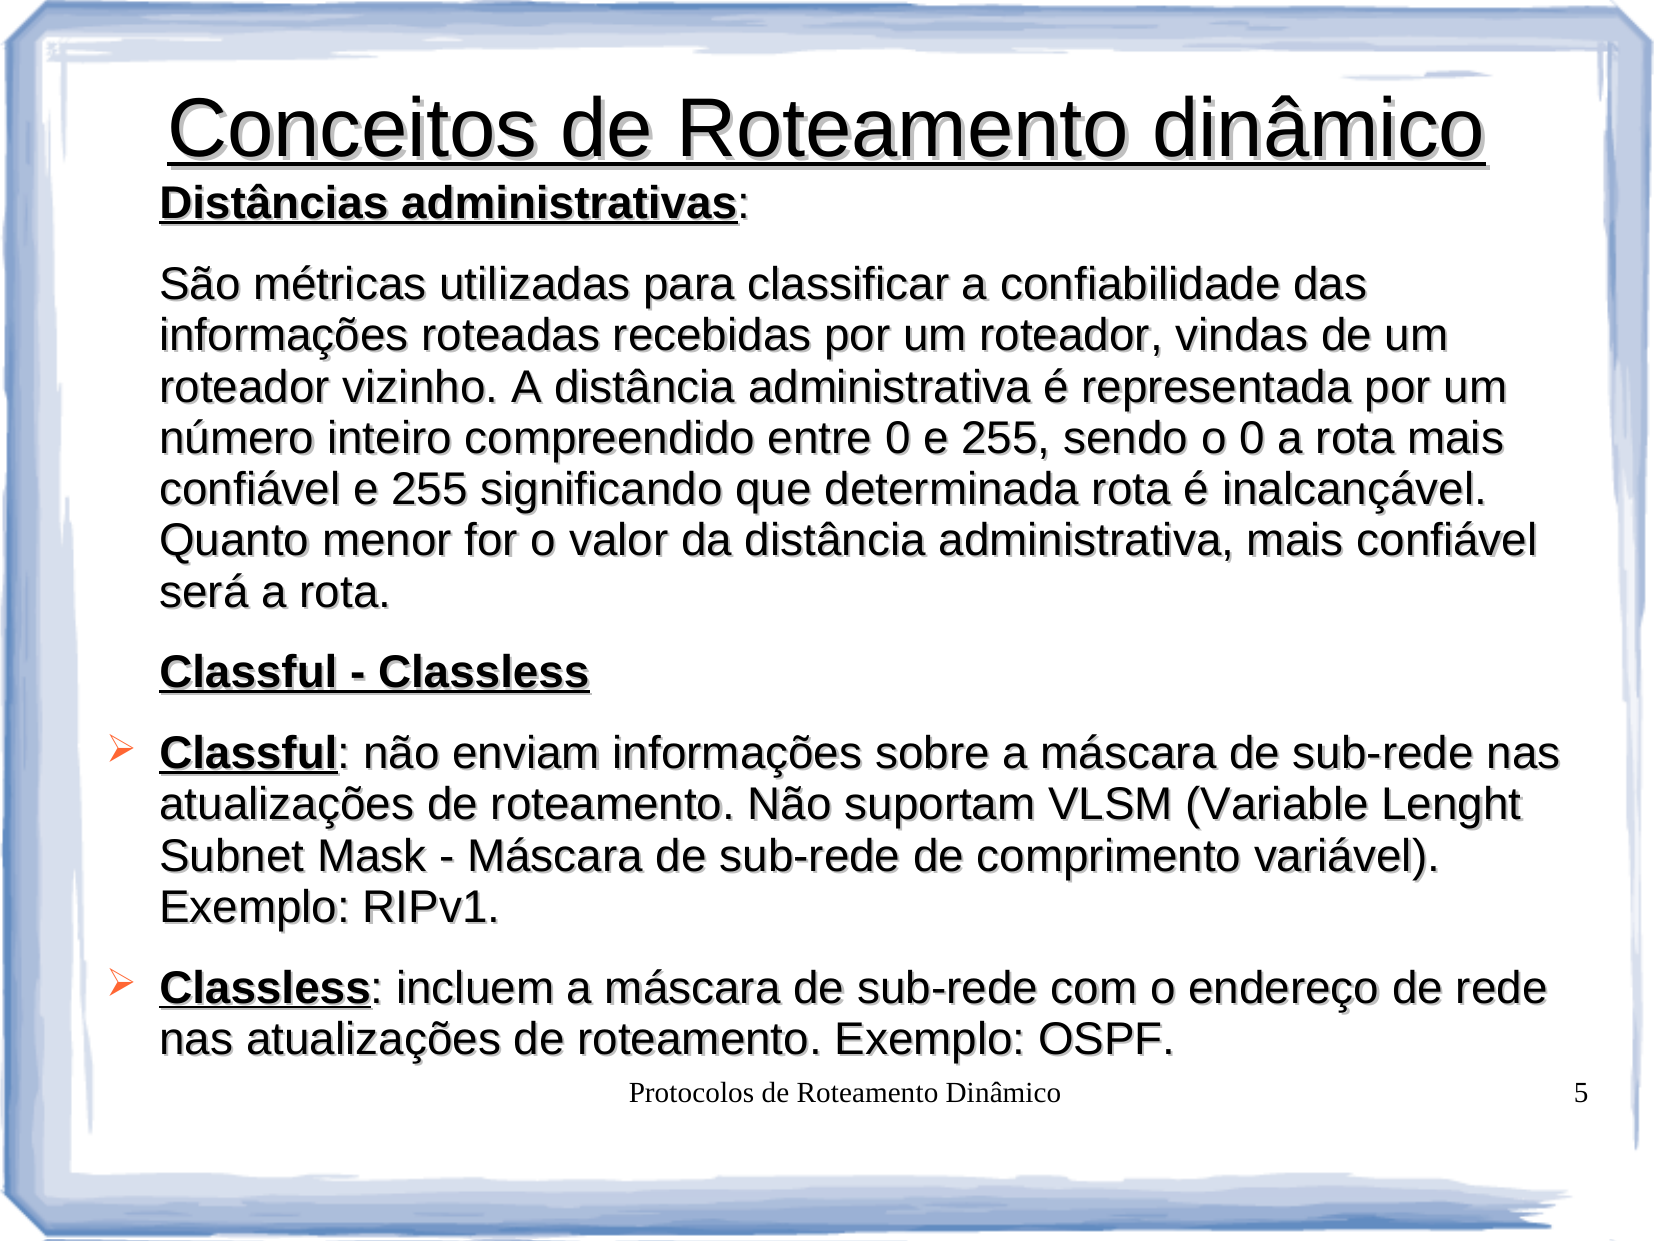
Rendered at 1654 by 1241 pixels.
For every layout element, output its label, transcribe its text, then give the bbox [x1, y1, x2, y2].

picture [0, 0, 1654, 1241]
list Distâncias administrativas: São métricas utilizadas para classificar a confiabilidade das informações roteadas recebidas por um roteador, vindas de um roteador vizinho. A distância administrativa é representada por um número inteiro compreendido entre 0 e 255, sendo o 0 a rota mais confiável e 255 significando que determinada rota é inalcançável. Quanto menor for o valor da distância administrativa, mais confiável será a rota. Classful - Classless Classful: não enviam informações sobre a máscara de sub-rede nas atualizações de roteamento. Não suportam VLSM (Variable Lenght Subnet Mask - Máscara de sub-rede de comprimento variável). Exemplo: RIPv1. Classless: incluem a máscara de sub-rede com o endereço de rede nas atualizações de roteamento. Exemplo: OSPF. [88, 177, 1565, 1067]
title Conceitos de Roteamento dinâmico [82, 49, 1571, 207]
